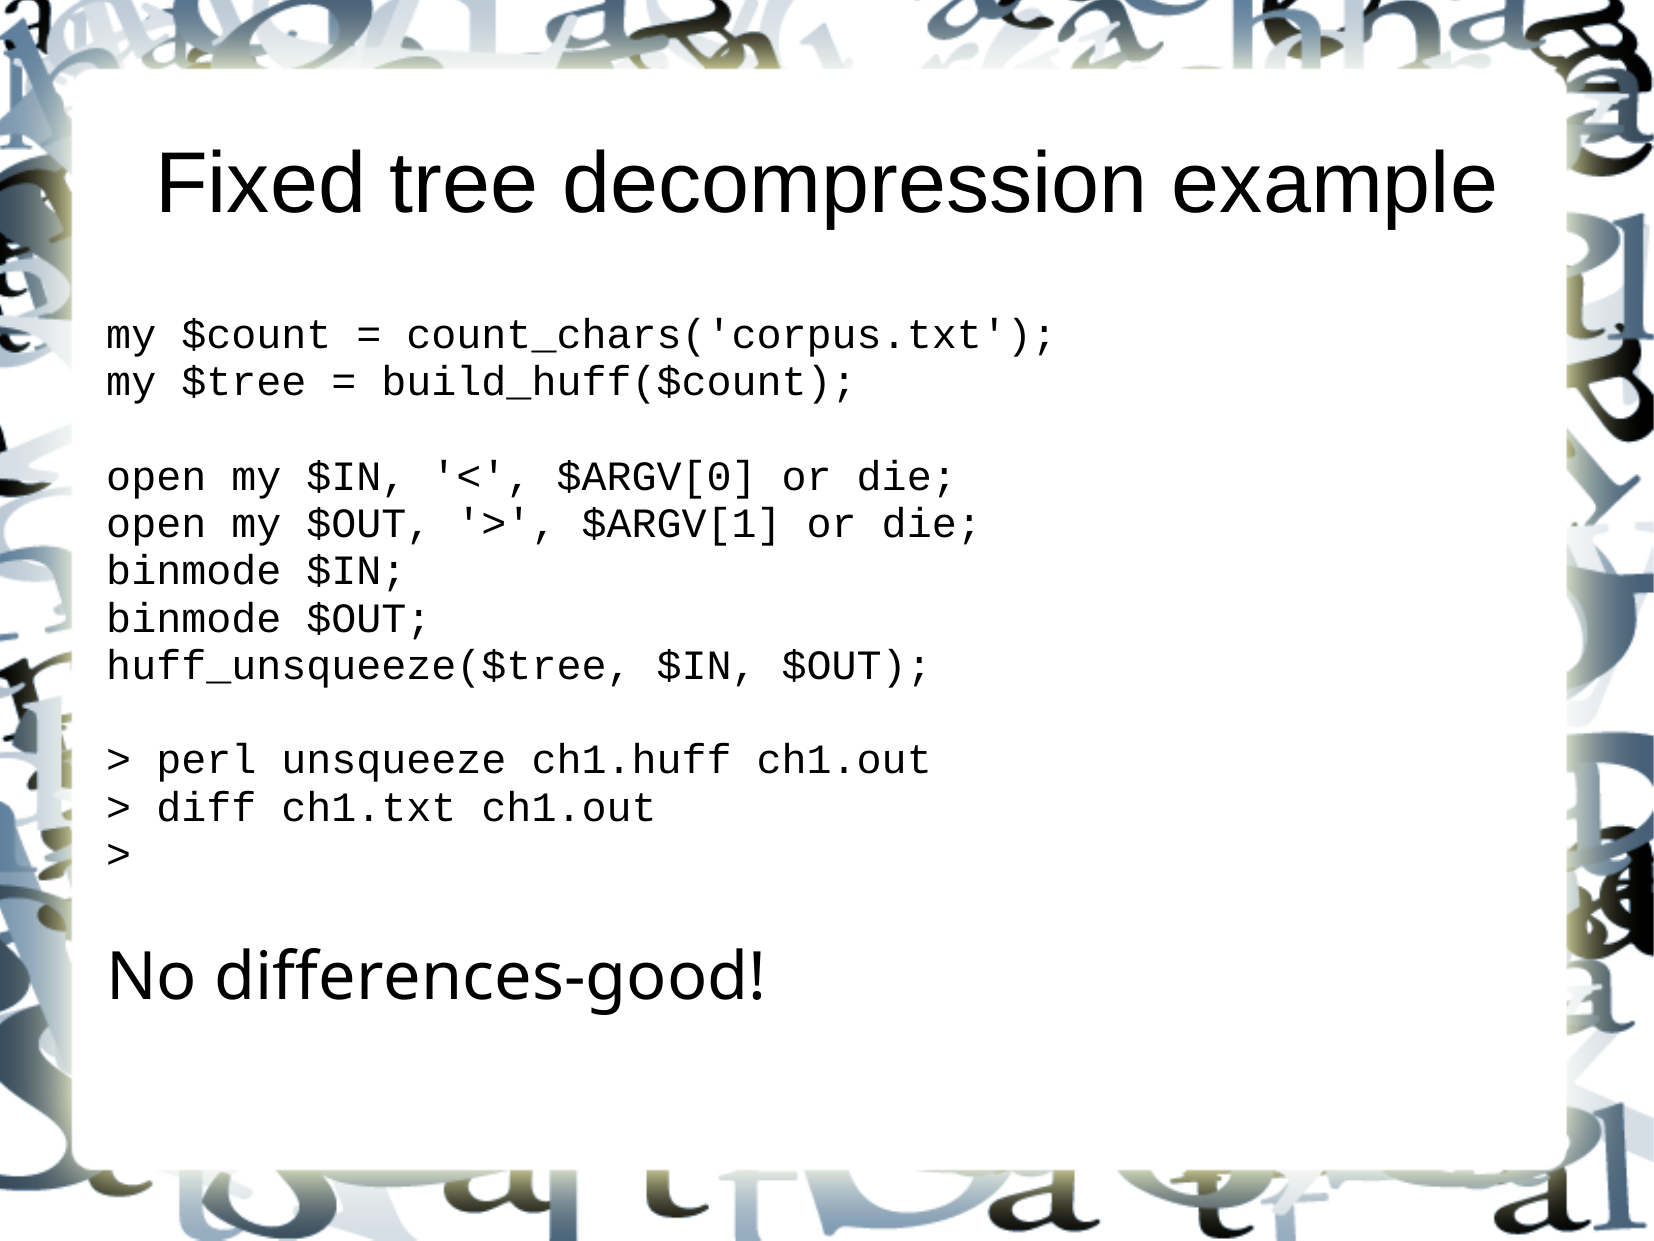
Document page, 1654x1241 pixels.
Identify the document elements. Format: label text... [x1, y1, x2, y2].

list my $count = count_chars('corpus.txt'); my $tree = build_huff($count); open my $IN, '<', $ARGV[0] or die; open my $OUT, '>', $ARGV[1] or die; binmode $IN; binmode $OUT; huff_unsqueeze($tree, $IN, $OUT); > perl unsqueeze ch1.huff ch1.out > diff ch1.txt ch1.out > No differences-good! [106, 313, 1530, 1028]
picture [0, 0, 1654, 1241]
title Fixed tree decompression example [82, 78, 1571, 287]
